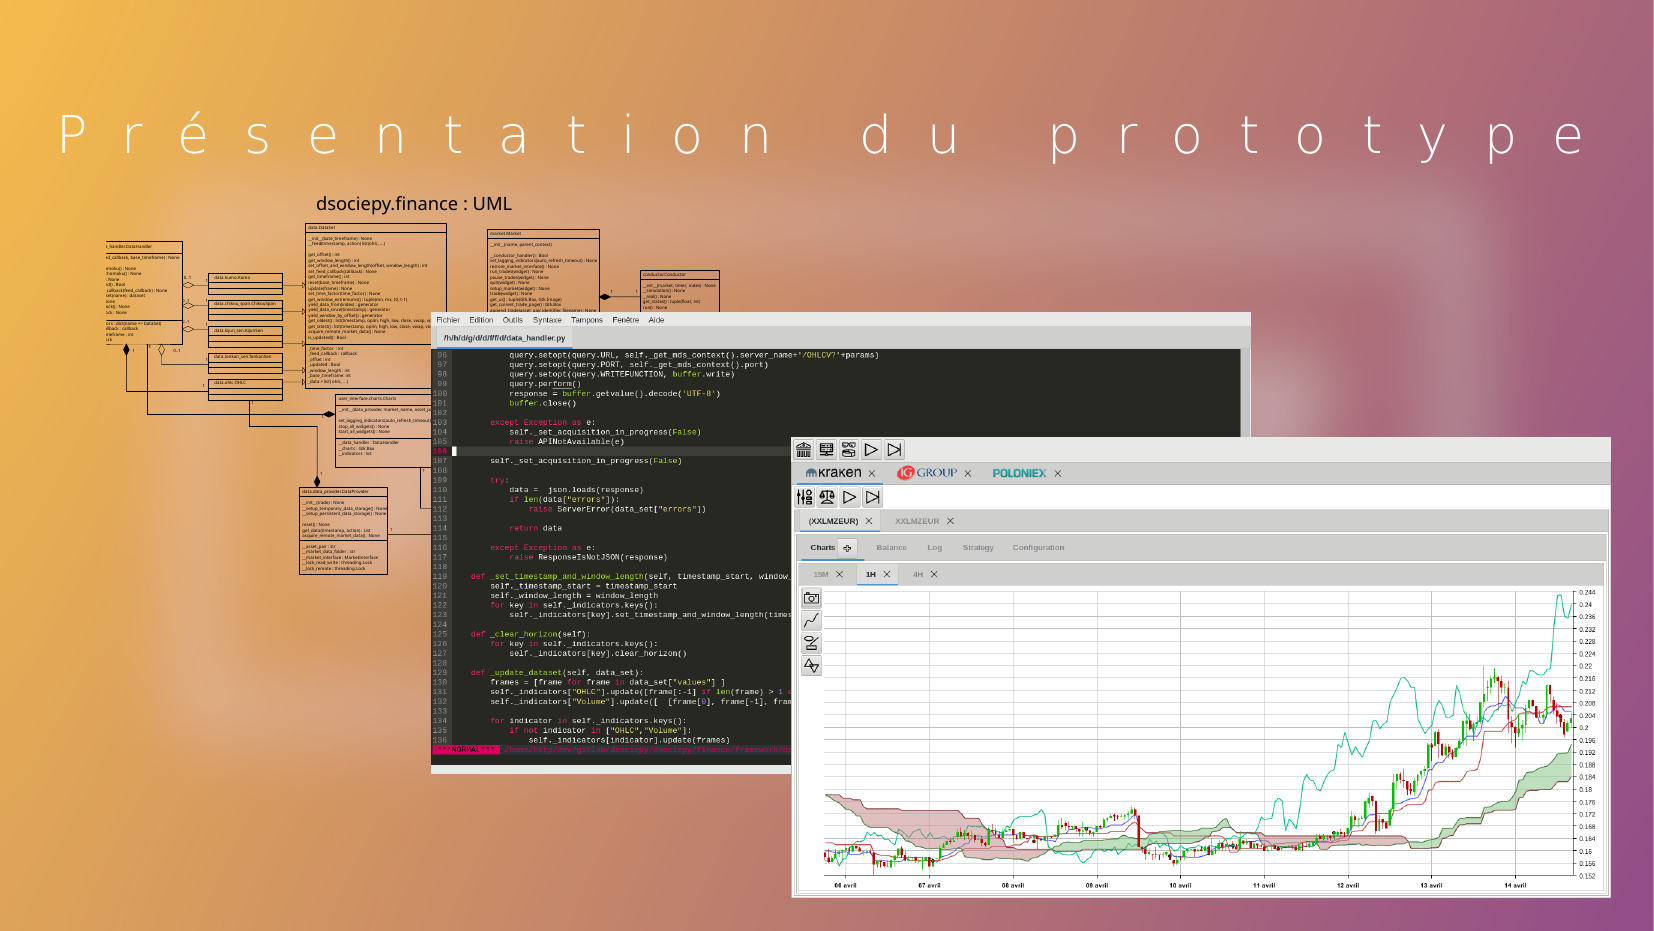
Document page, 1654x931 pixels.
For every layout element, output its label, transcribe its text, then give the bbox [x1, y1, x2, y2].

picture [0, 0, 1654, 931]
title Présentation du prototype [47, 49, 1595, 223]
